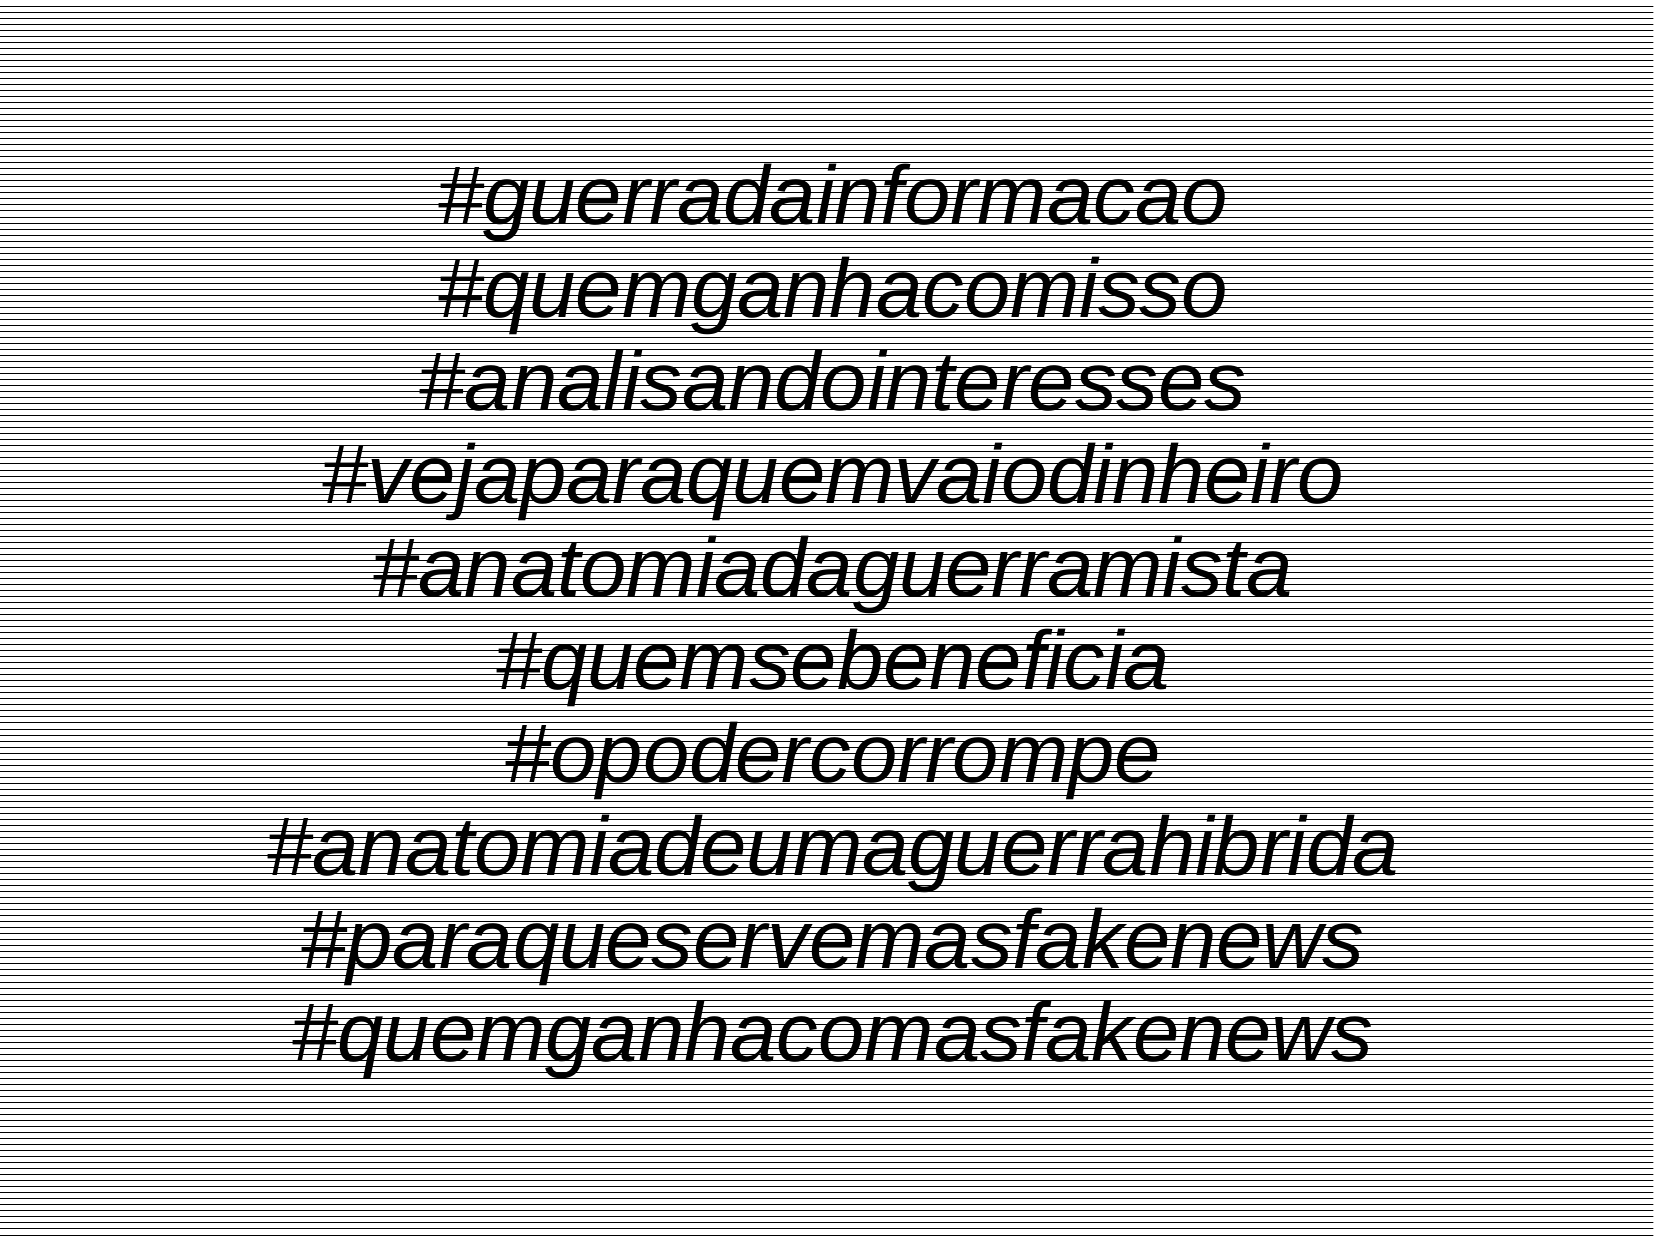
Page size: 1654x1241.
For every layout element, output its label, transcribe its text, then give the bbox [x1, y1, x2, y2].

title #guerradainformacao #quemganhacomisso #analisandointeresses #vejaparaquemvaiodinheiro #anatomiadaguerramista #quemsebeneficia #opodercorrompe #anatomiadeumaguerrahibrida #paraqueservemasfakenews #quemganhacomasfakenews [82, 141, 1583, 1088]
